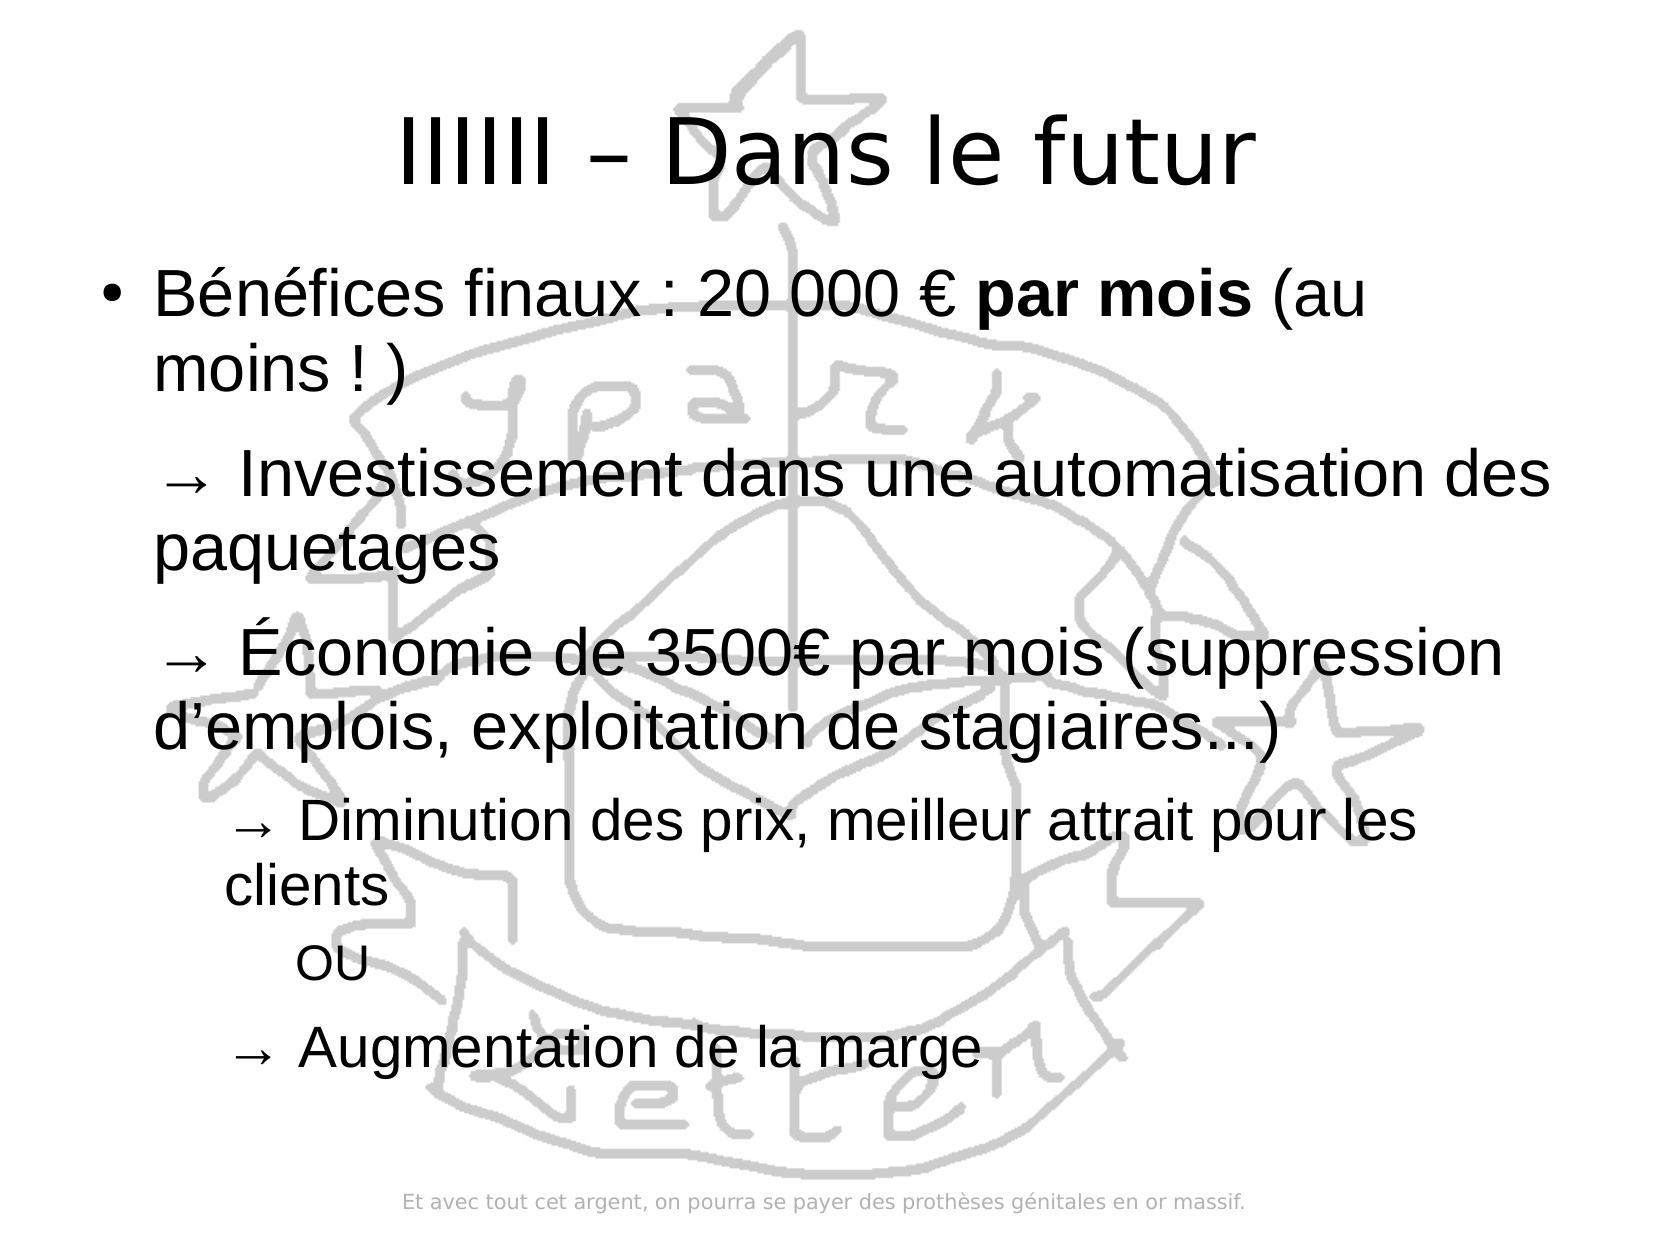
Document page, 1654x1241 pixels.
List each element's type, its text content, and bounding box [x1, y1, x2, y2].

picture [29, 11, 1648, 1182]
title IIIIII – Dans le futur [82, 49, 1571, 256]
text_box Et avec tout cet argent, on pourra se payer des prothèses génitales en or massif. [0, 1182, 1648, 1241]
list Bénéfices finaux : 20 000 € par mois (au moins ! ) → Investissement dans une automatisation des paquetages → Économie de 3500€ par mois (suppression d’emplois, exploitation de stagiaires...) → Diminution des prix, meilleur attrait pour les clients OU → Augmentation de la marge [82, 256, 1571, 1182]
